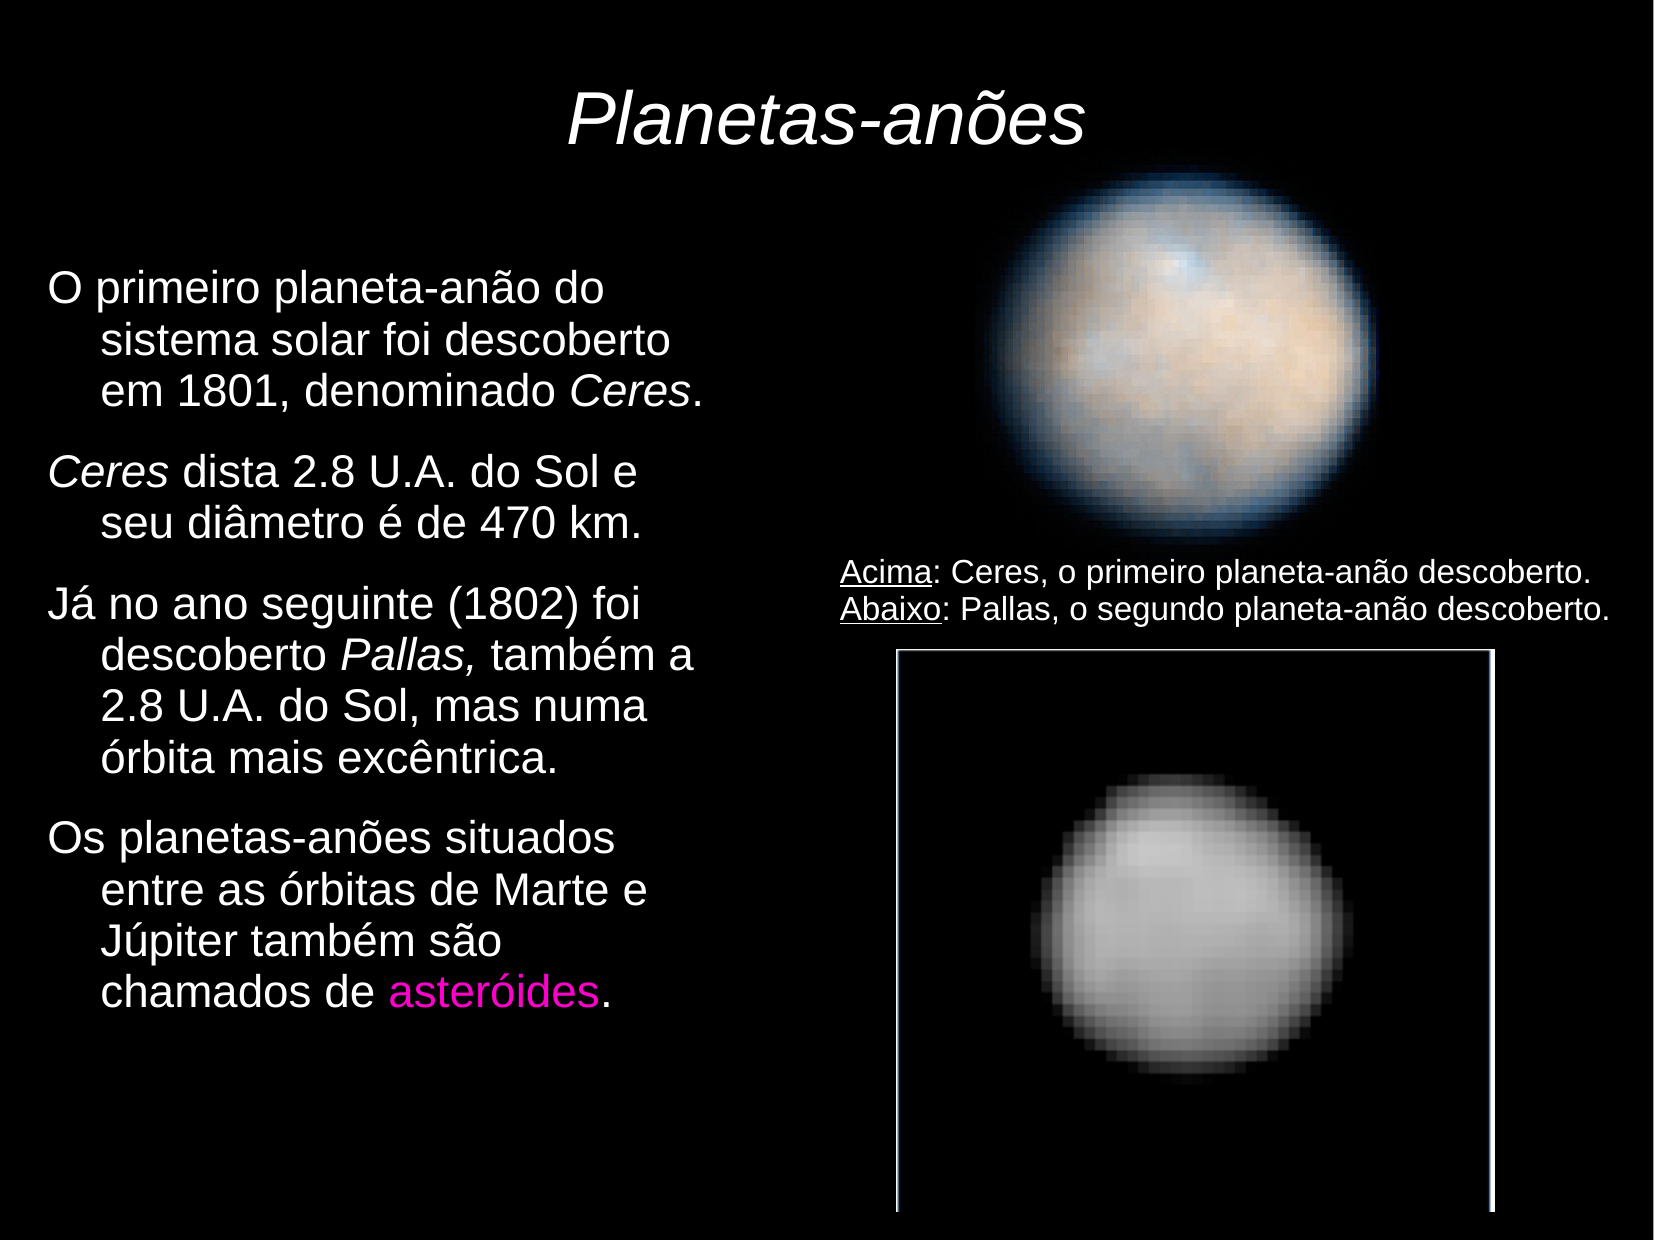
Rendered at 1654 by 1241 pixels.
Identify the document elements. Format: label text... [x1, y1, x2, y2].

text_box Acima: Ceres, o primeiro planeta-anão descoberto. Abaixo: Pallas, o segundo planeta-anão descoberto. [825, 546, 1627, 676]
list O primeiro planeta-anão do sistema solar foi descoberto em 1801, denominado Ceres. Ceres dista 2.8 U.A. do Sol e seu diâmetro é de 470 km. Já no ano seguinte (1802) foi descoberto Pallas, também a 2.8 U.A. do Sol, mas numa órbita mais excêntrica. Os planetas-anões situados entre as órbitas de Marte e Júpiter também são chamados de asteróides. [29, 262, 713, 1179]
picture [975, 149, 1388, 546]
title Planetas-anões [82, 49, 1571, 188]
picture [896, 649, 1495, 1212]
